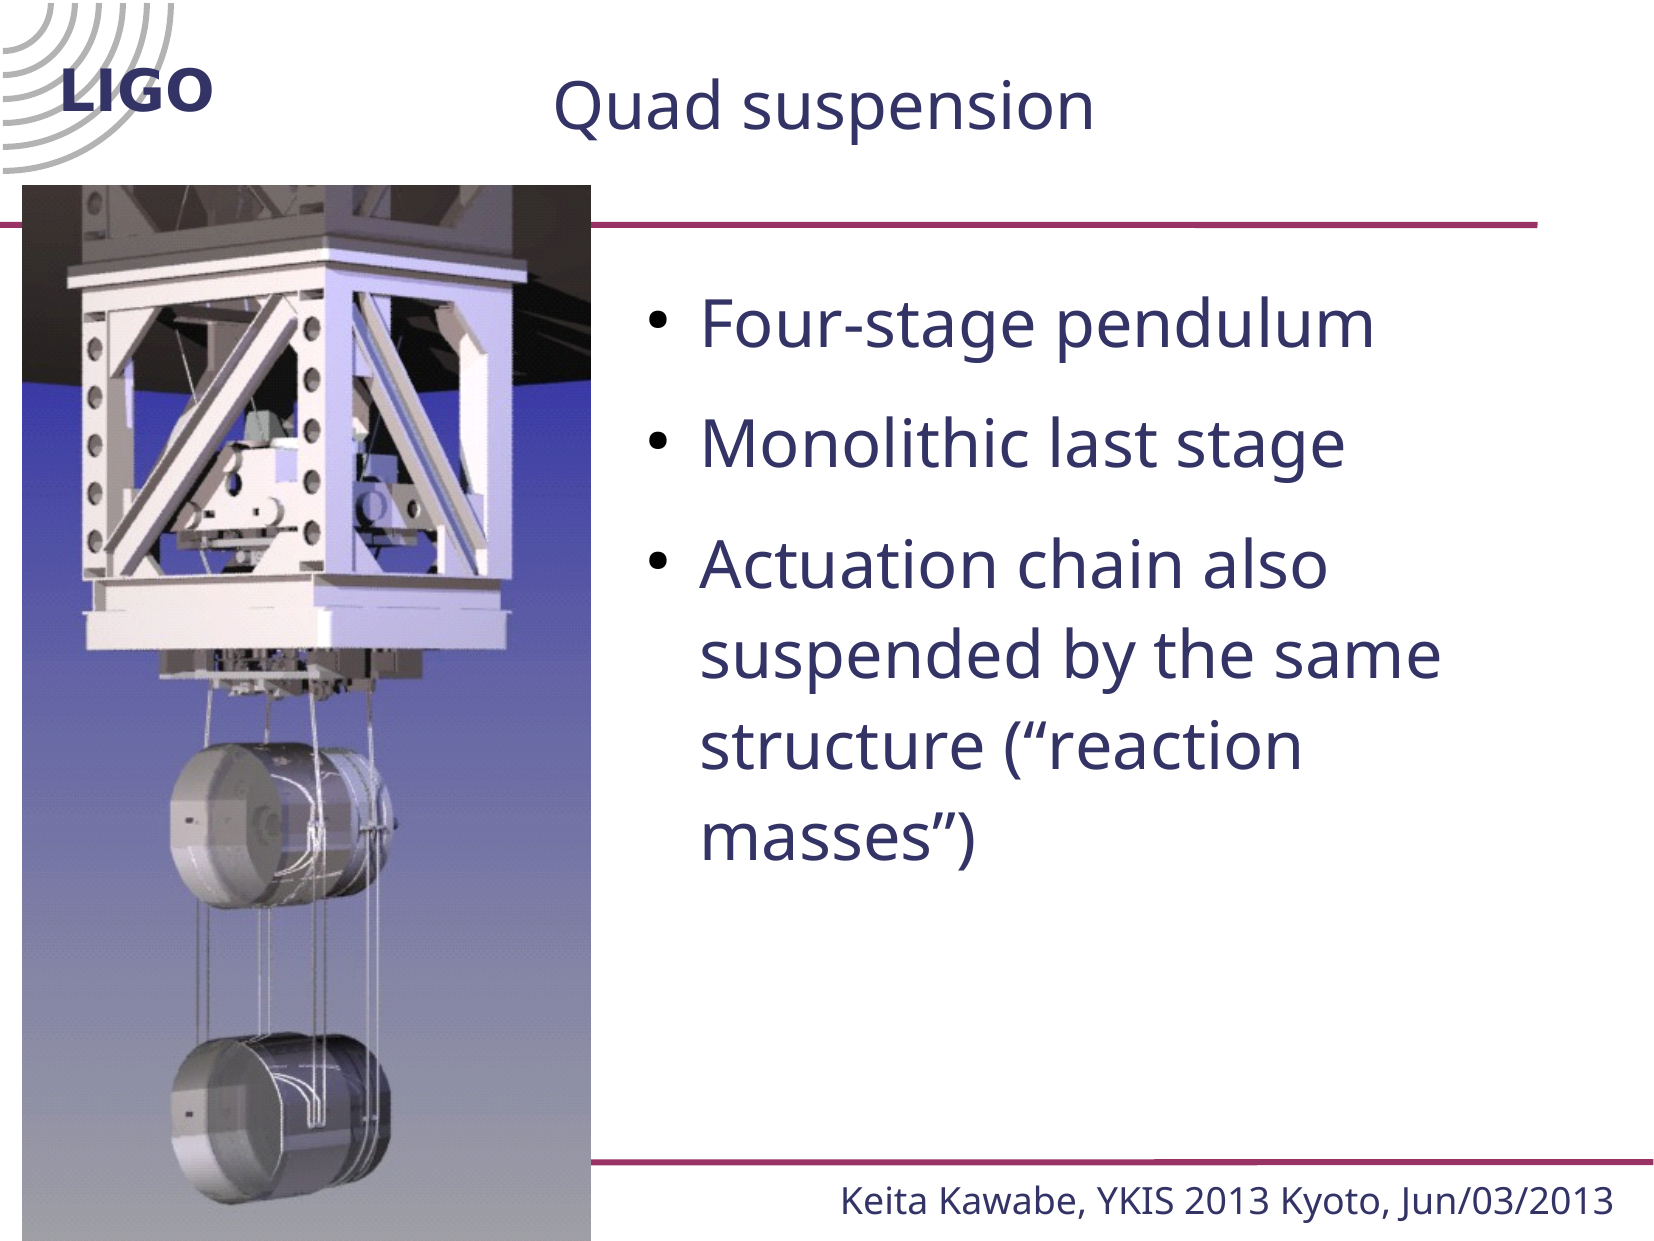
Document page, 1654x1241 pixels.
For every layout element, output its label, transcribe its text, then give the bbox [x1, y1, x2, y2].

title Quad suspension [187, 0, 1463, 208]
list Four-stage pendulum Monolithic last stage Actuation chain also suspended by the same structure (“reaction masses”) [628, 276, 1589, 996]
picture [22, 185, 591, 1241]
